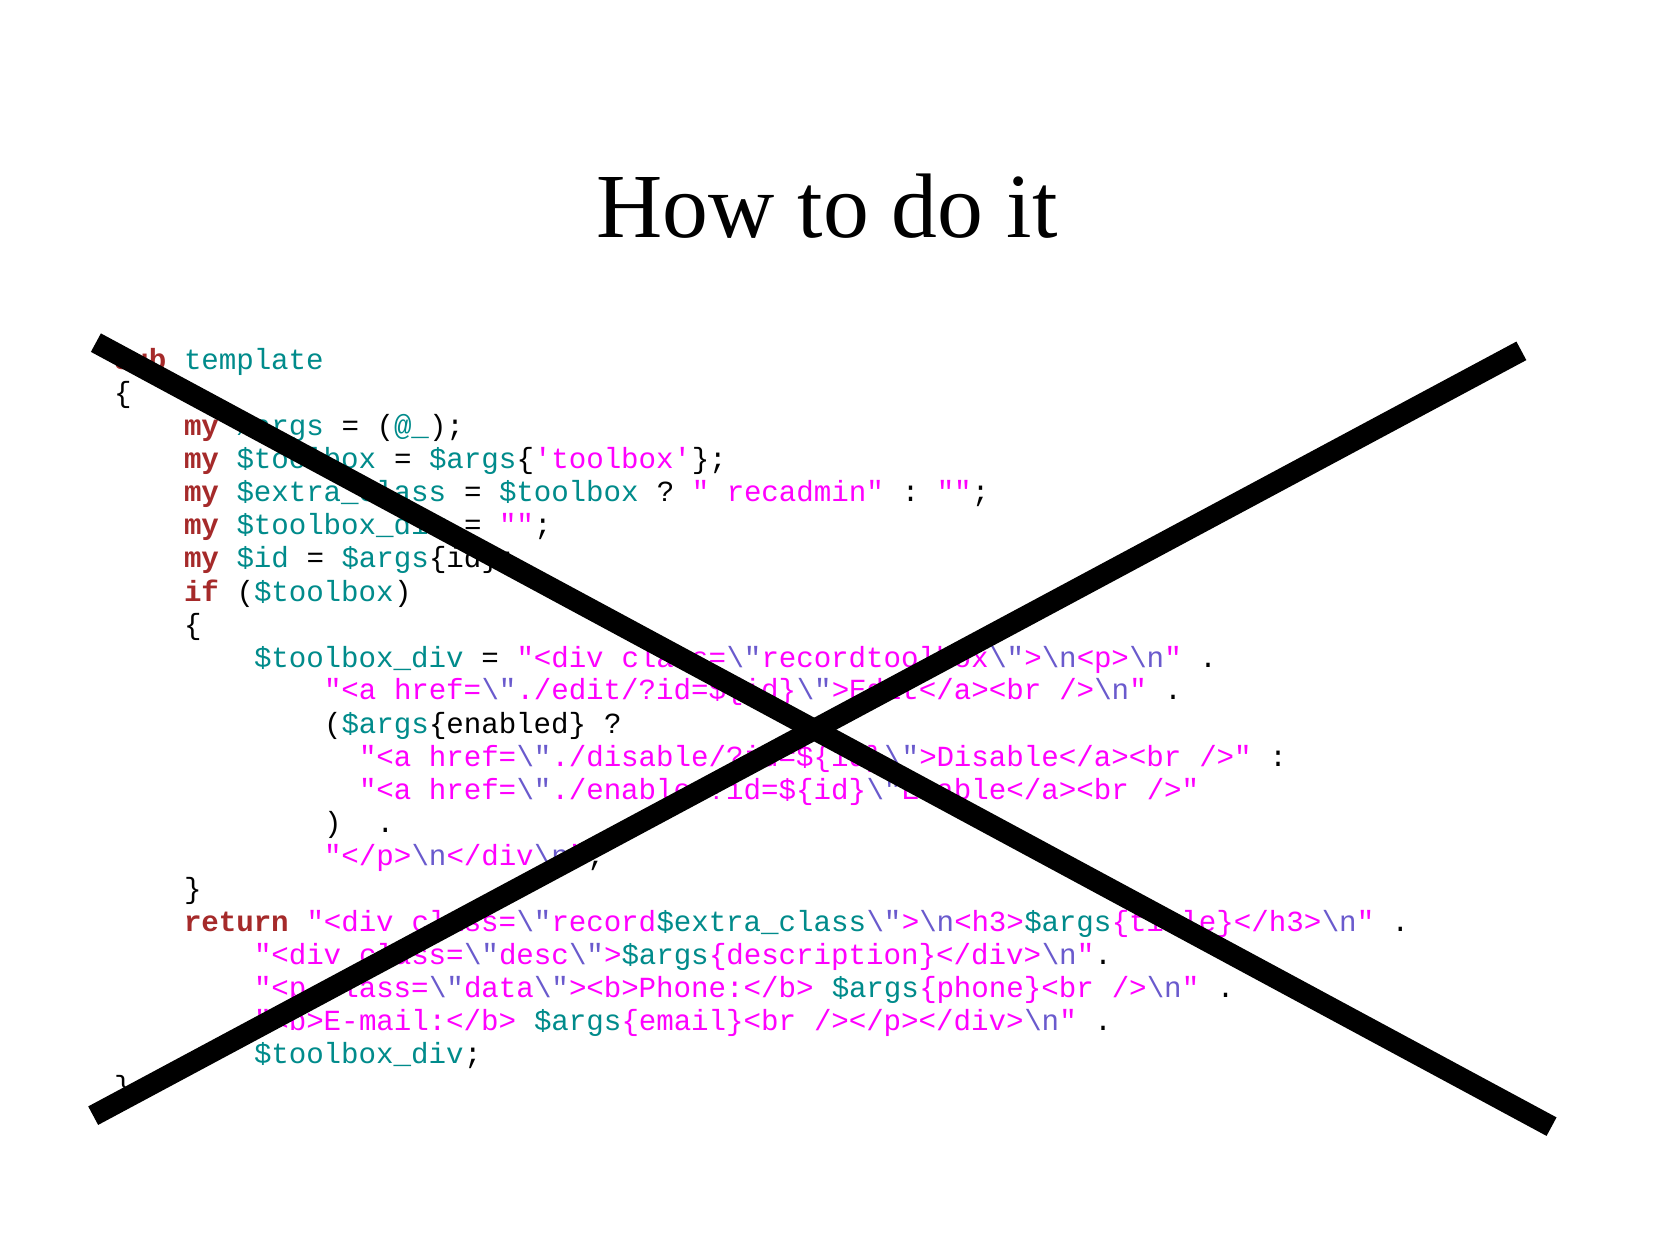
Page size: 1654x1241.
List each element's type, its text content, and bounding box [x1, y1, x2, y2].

chart [125, 345, 1508, 717]
title How to do it [121, 102, 1534, 311]
chart [838, 345, 1541, 1108]
chart [112, 742, 1541, 1184]
chart [112, 364, 791, 1093]
